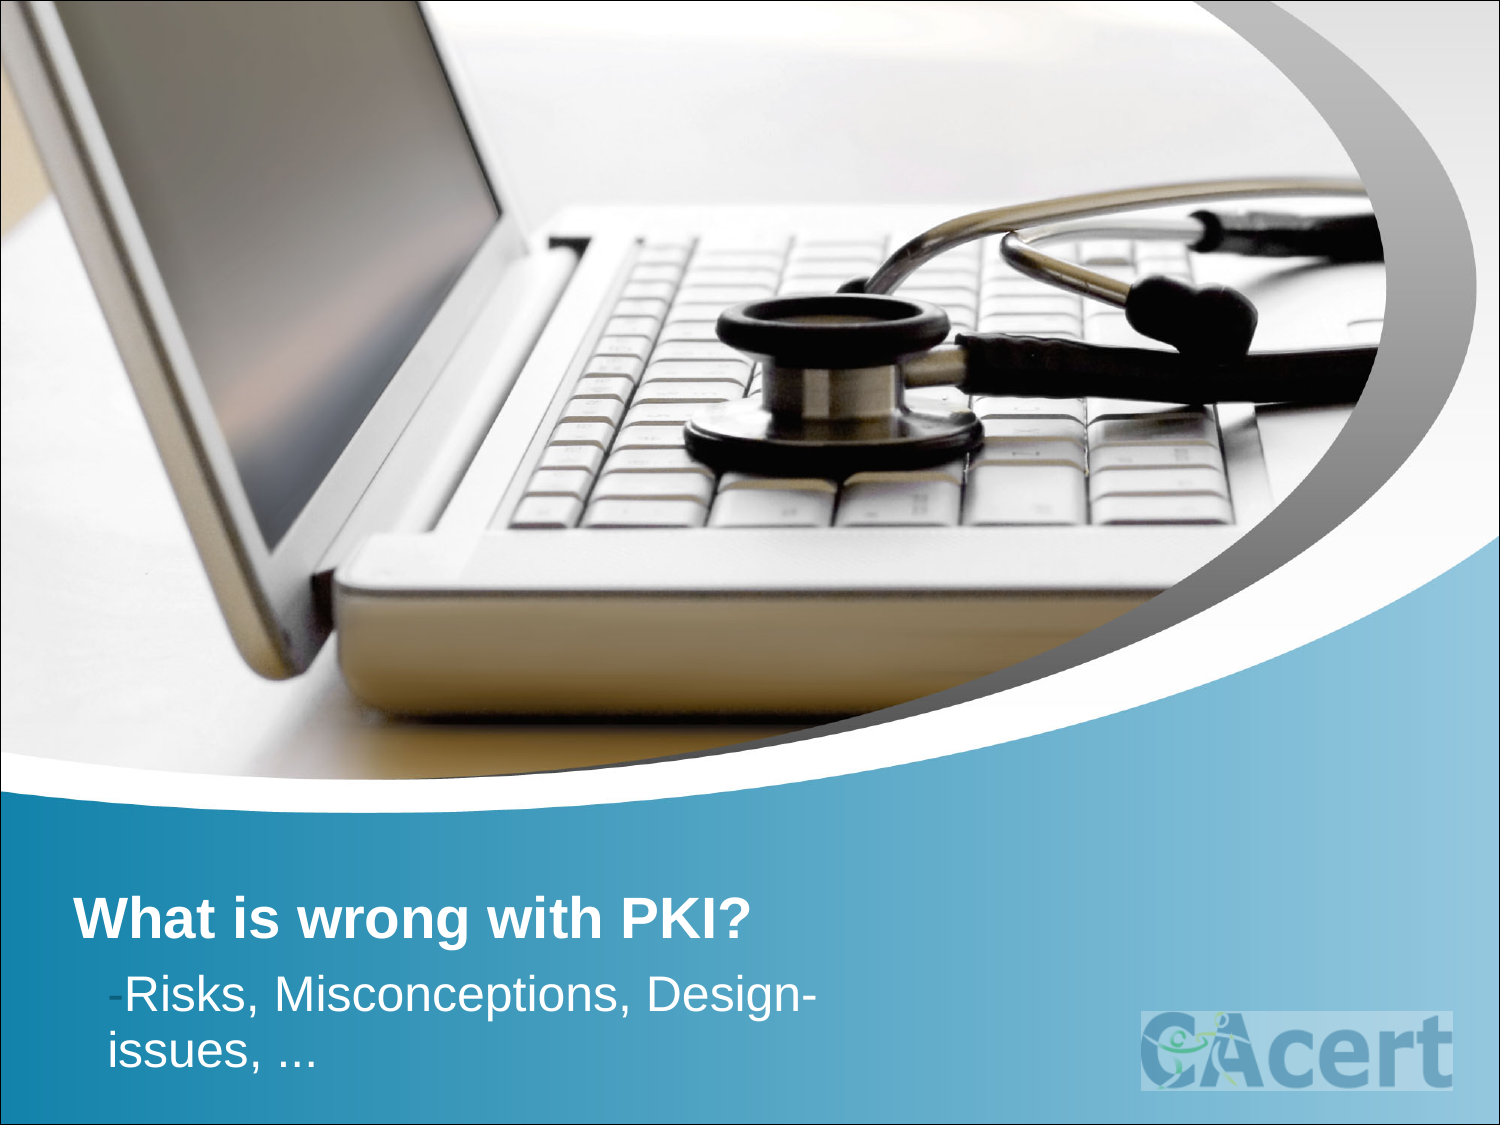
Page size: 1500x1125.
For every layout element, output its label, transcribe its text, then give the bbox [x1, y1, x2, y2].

title What is wrong with PKI? [58, 847, 1431, 959]
picture [1, 1, 1499, 1124]
subtitle Risks, Misconceptions, Design-issues, ... [29, 958, 1034, 1093]
